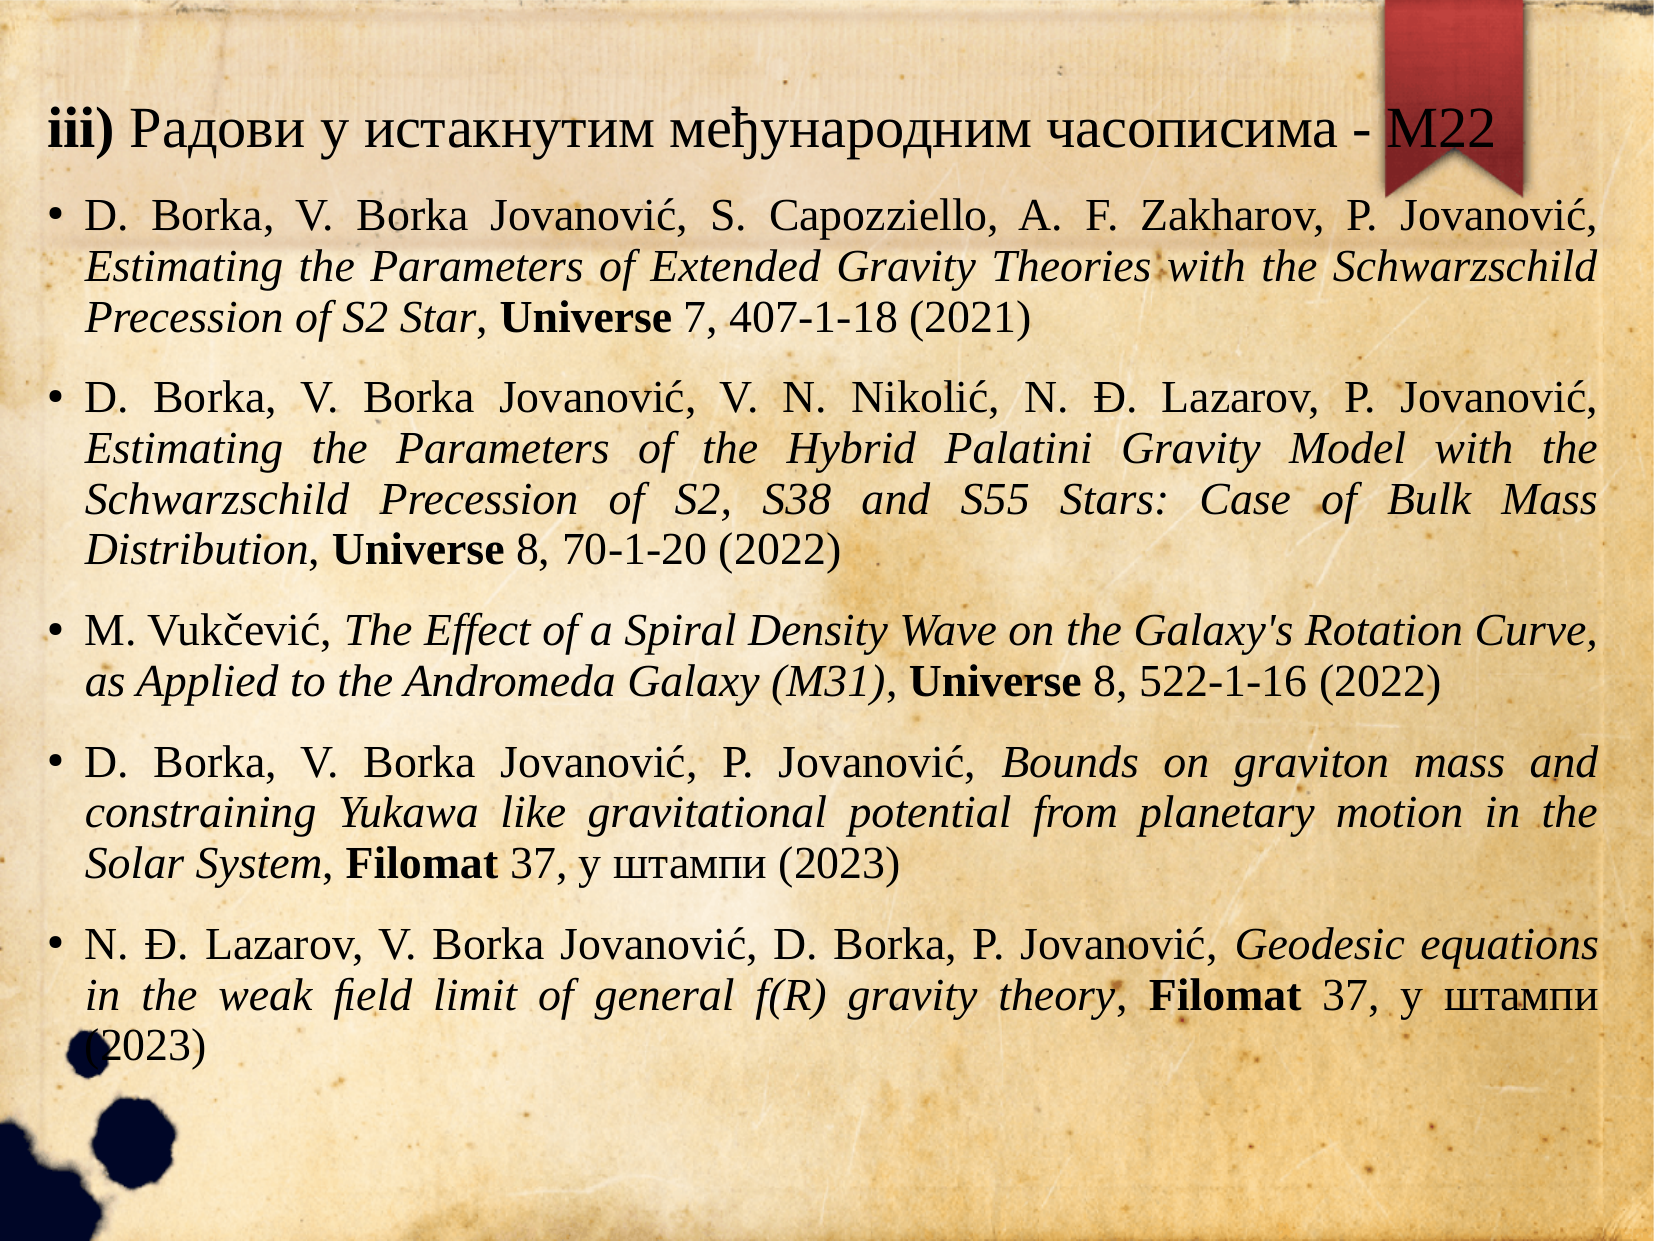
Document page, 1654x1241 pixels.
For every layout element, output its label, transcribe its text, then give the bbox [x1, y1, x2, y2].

list iii) Радови у истакнутим међународним часописима - М22 D. Borka, V. Borka Jovanović, S. Capozziello, A. F. Zakharov, P. Jovanović, Estimating the Parameters of Extended Gravity Theories with the Schwarzschild Precession of S2 Star, Universe 7, 407-1-18 (2021) D. Borka, V. Borka Jovanović, V. N. Nikolić, N. Đ. Lazarov, P. Jovanović, Estimating the Parameters of the Hybrid Palatini Gravity Model with the Schwarzschild Precession of S2, S38 and S55 Stars: Case of Bulk Mass Distribution, Universe 8, 70-1-20 (2022) M. Vukčević, The Effect of a Spiral Density Wave on the Galaxy's Rotation Curve, as Applied to the Andromeda Galaxy (M31), Universe 8, 522-1-16 (2022) D. Borka, V. Borka Jovanović, P. Jovanović, Bounds on graviton mass and constraining Yukawa like gravitational potential from planetary motion in the Solar System, Filomat 37, у штампи (2023) N. Đ. Lazarov, V. Borka Jovanović, D. Borka, P. Jovanović, Geodesic equations in the weak ﬁeld limit of general f(R) gravity theory, Filomat 37, у штампи (2023) [47, 95, 1600, 1126]
picture [0, 0, 1654, 1241]
